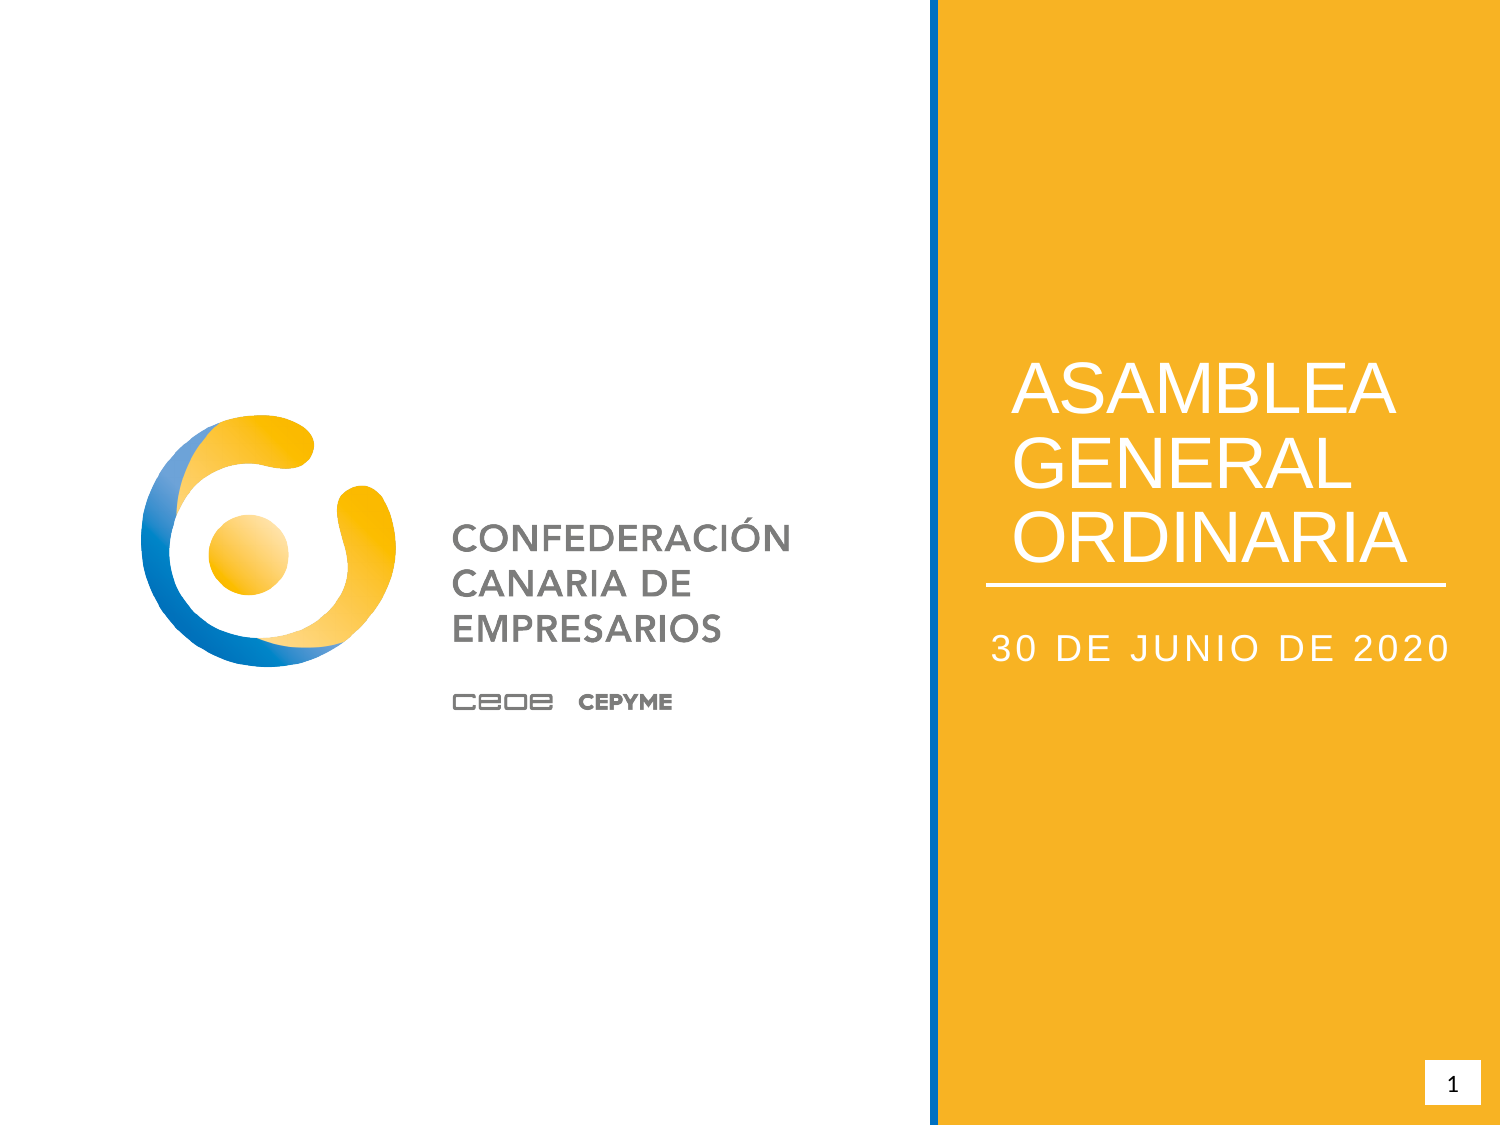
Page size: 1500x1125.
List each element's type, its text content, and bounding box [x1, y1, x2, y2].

picture [78, 376, 851, 749]
text_box [0, 0, 1500, 1125]
text_box 1 [1423, 1058, 1483, 1106]
subtitle 30 de junio de 2020 [975, 621, 1483, 740]
title ASAMBLEA GENERAL ORDINARIA [996, 326, 1447, 586]
